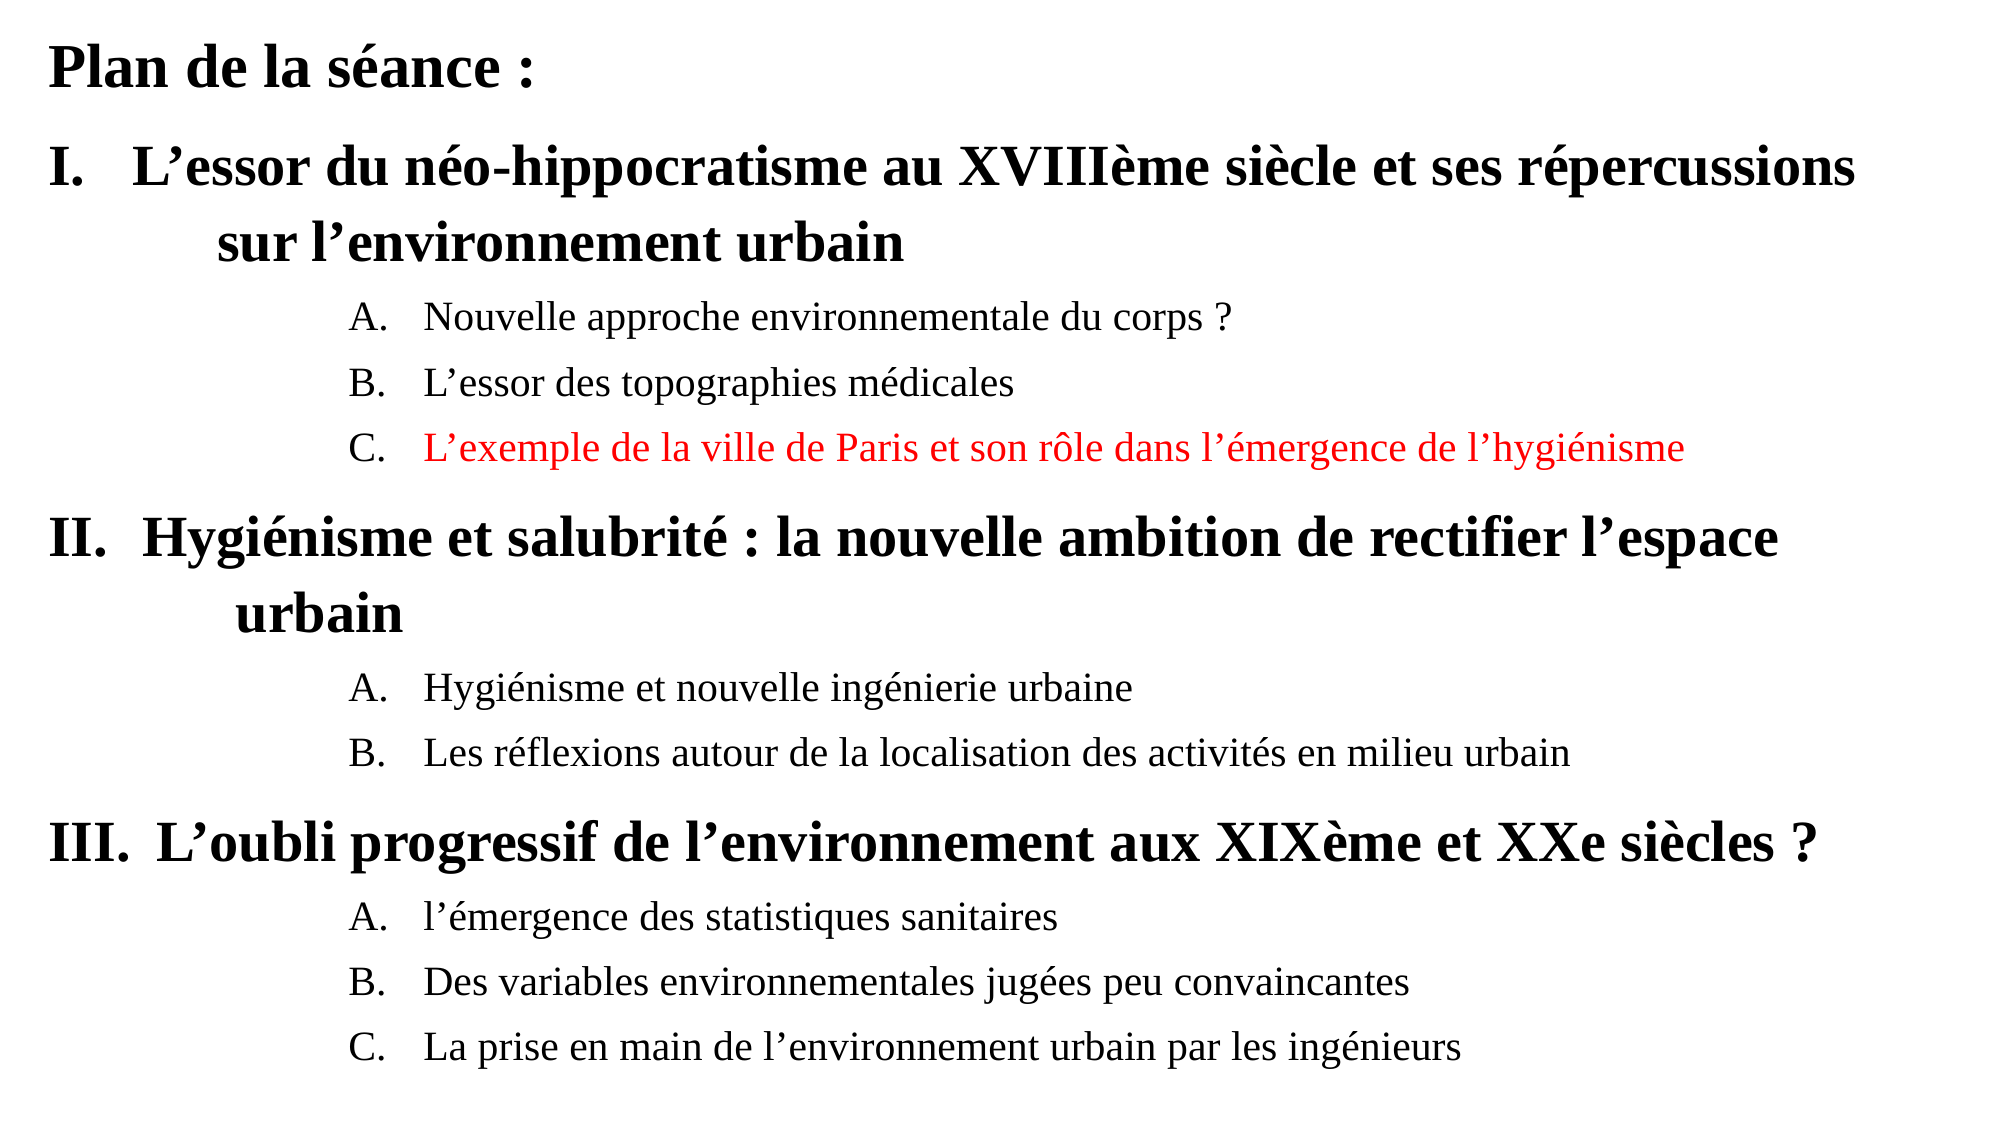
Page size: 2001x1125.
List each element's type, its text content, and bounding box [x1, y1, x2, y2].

list Plan de la séance : L’essor du néo-hippocratisme au XVIIIème siècle et ses répercussions sur l’environnement urbain Nouvelle approche environnementale du corps ? L’essor des topographies médicales L’exemple de la ville de Paris et son rôle dans l’émergence de l’hygiénisme Hygiénisme et salubrité : la nouvelle ambition de rectifier l’espace urbain Hygiénisme et nouvelle ingénierie urbaine Les réflexions autour de la localisation des activités en milieu urbain L’oubli progressif de l’environnement aux XIXème et XXe siècles ? l’émergence des statistiques sanitaires Des variables environnementales jugées peu convaincantes La prise en main de l’environnement urbain par les ingénieurs [33, 31, 1940, 1099]
